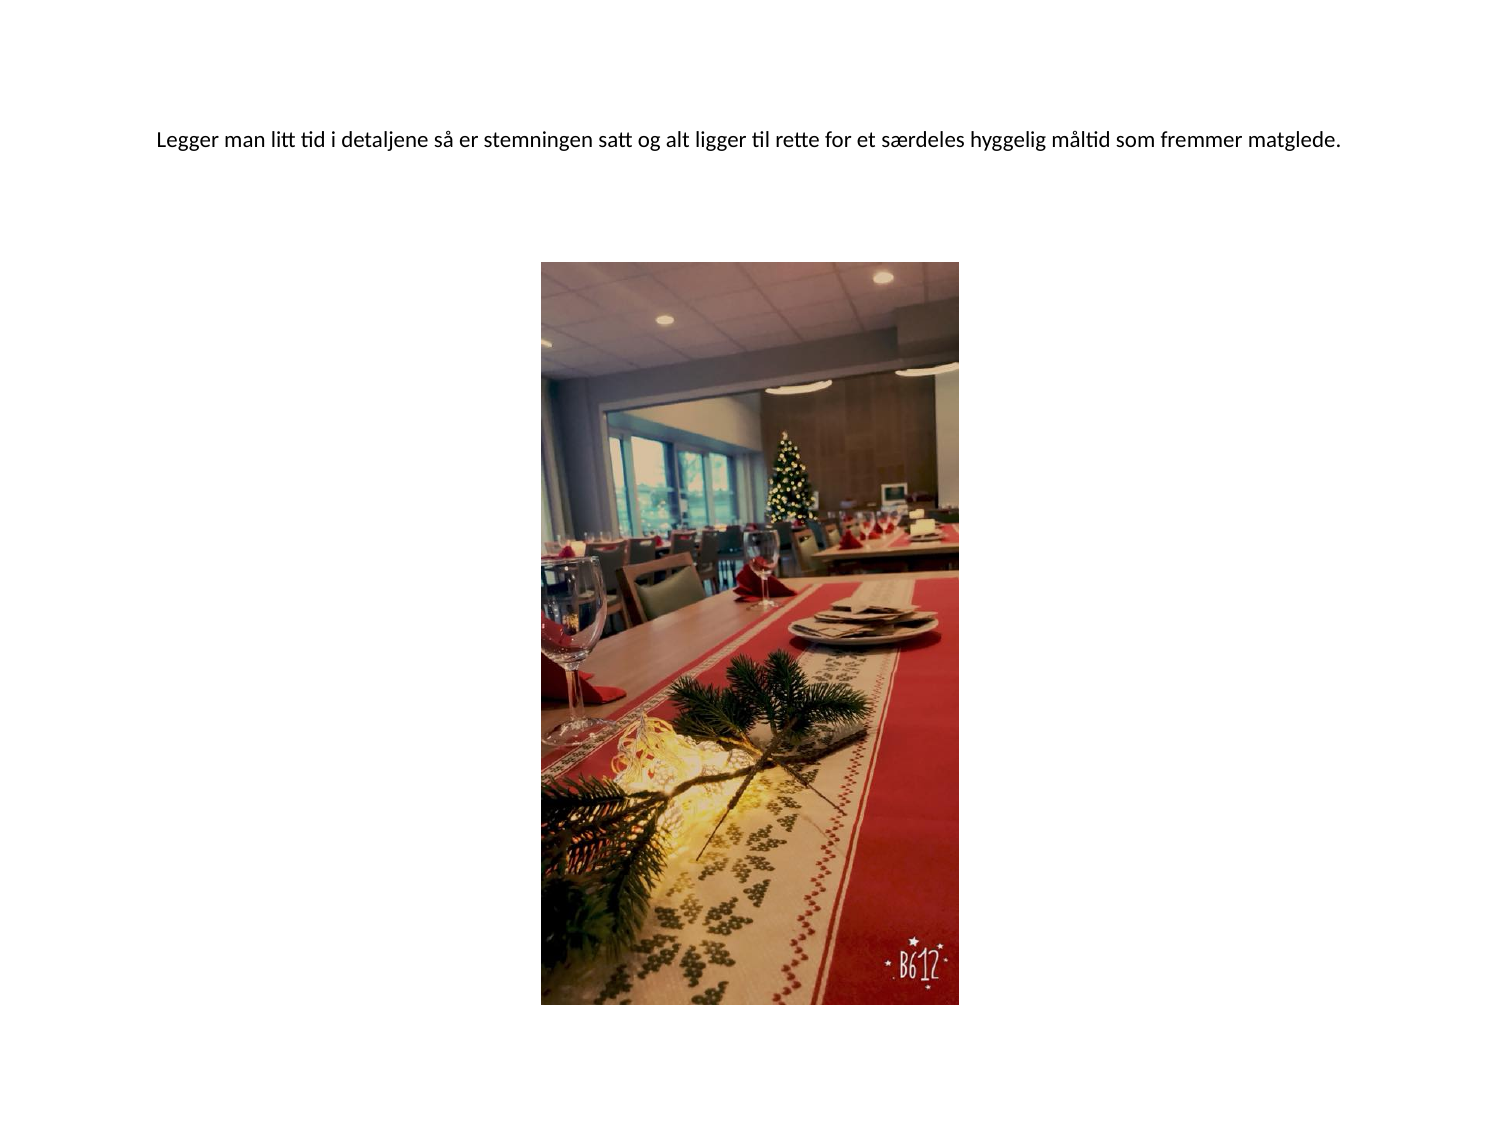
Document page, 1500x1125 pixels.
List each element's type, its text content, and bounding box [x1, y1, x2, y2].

picture [541, 262, 959, 1005]
title Legger man litt tid i detaljene så er stemningen satt og alt ligger til rette for et særdeles hyggelig måltid som fremmer matglede. [75, 45, 1426, 233]
